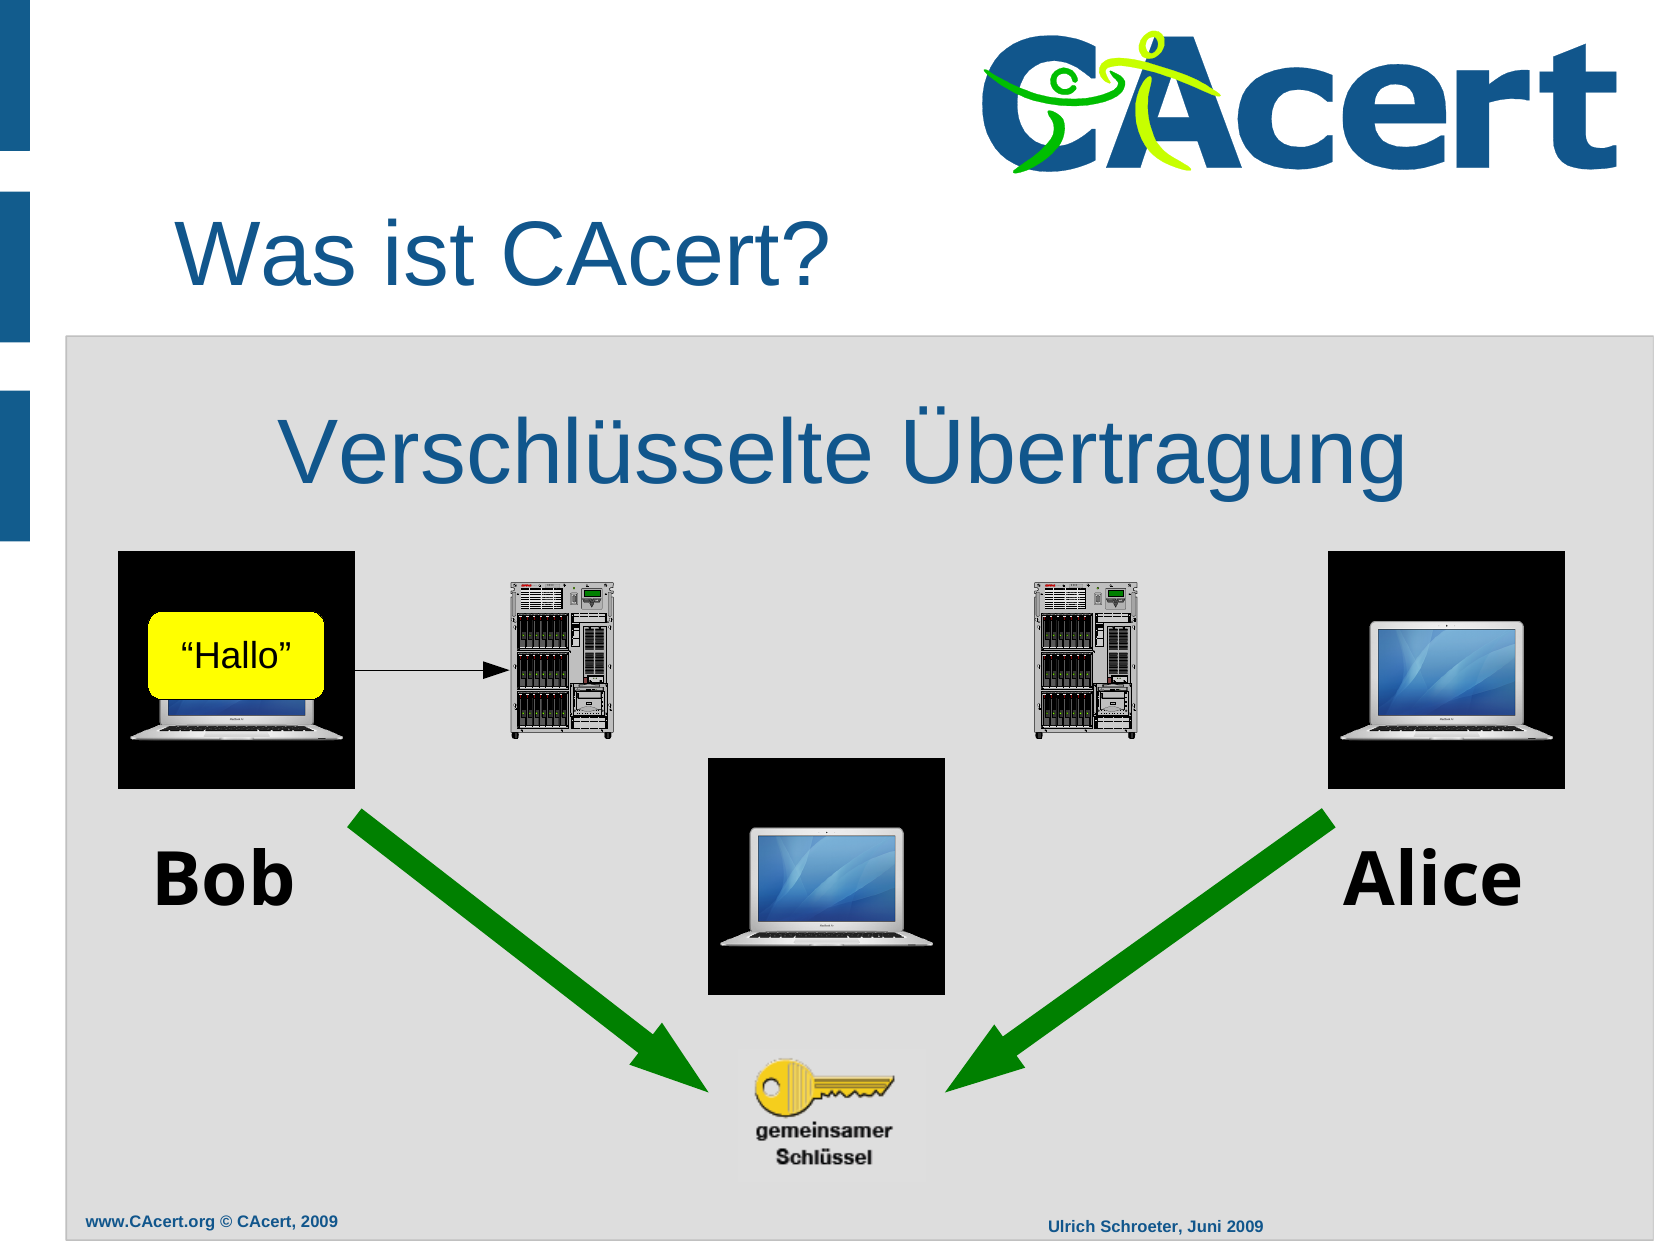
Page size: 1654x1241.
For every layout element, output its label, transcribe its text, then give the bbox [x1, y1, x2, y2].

text_box Was ist CAcert? [118, 195, 837, 313]
picture [738, 1049, 926, 1182]
picture [1033, 581, 1144, 759]
picture [1328, 551, 1565, 789]
text_box Bob [136, 817, 325, 939]
title Verschlüsselte Übertragung [118, 344, 1530, 503]
text_box “Hallo” [147, 611, 325, 700]
picture [118, 551, 355, 789]
picture [708, 758, 945, 995]
picture [509, 581, 621, 759]
text_box Alice [1328, 817, 1568, 939]
